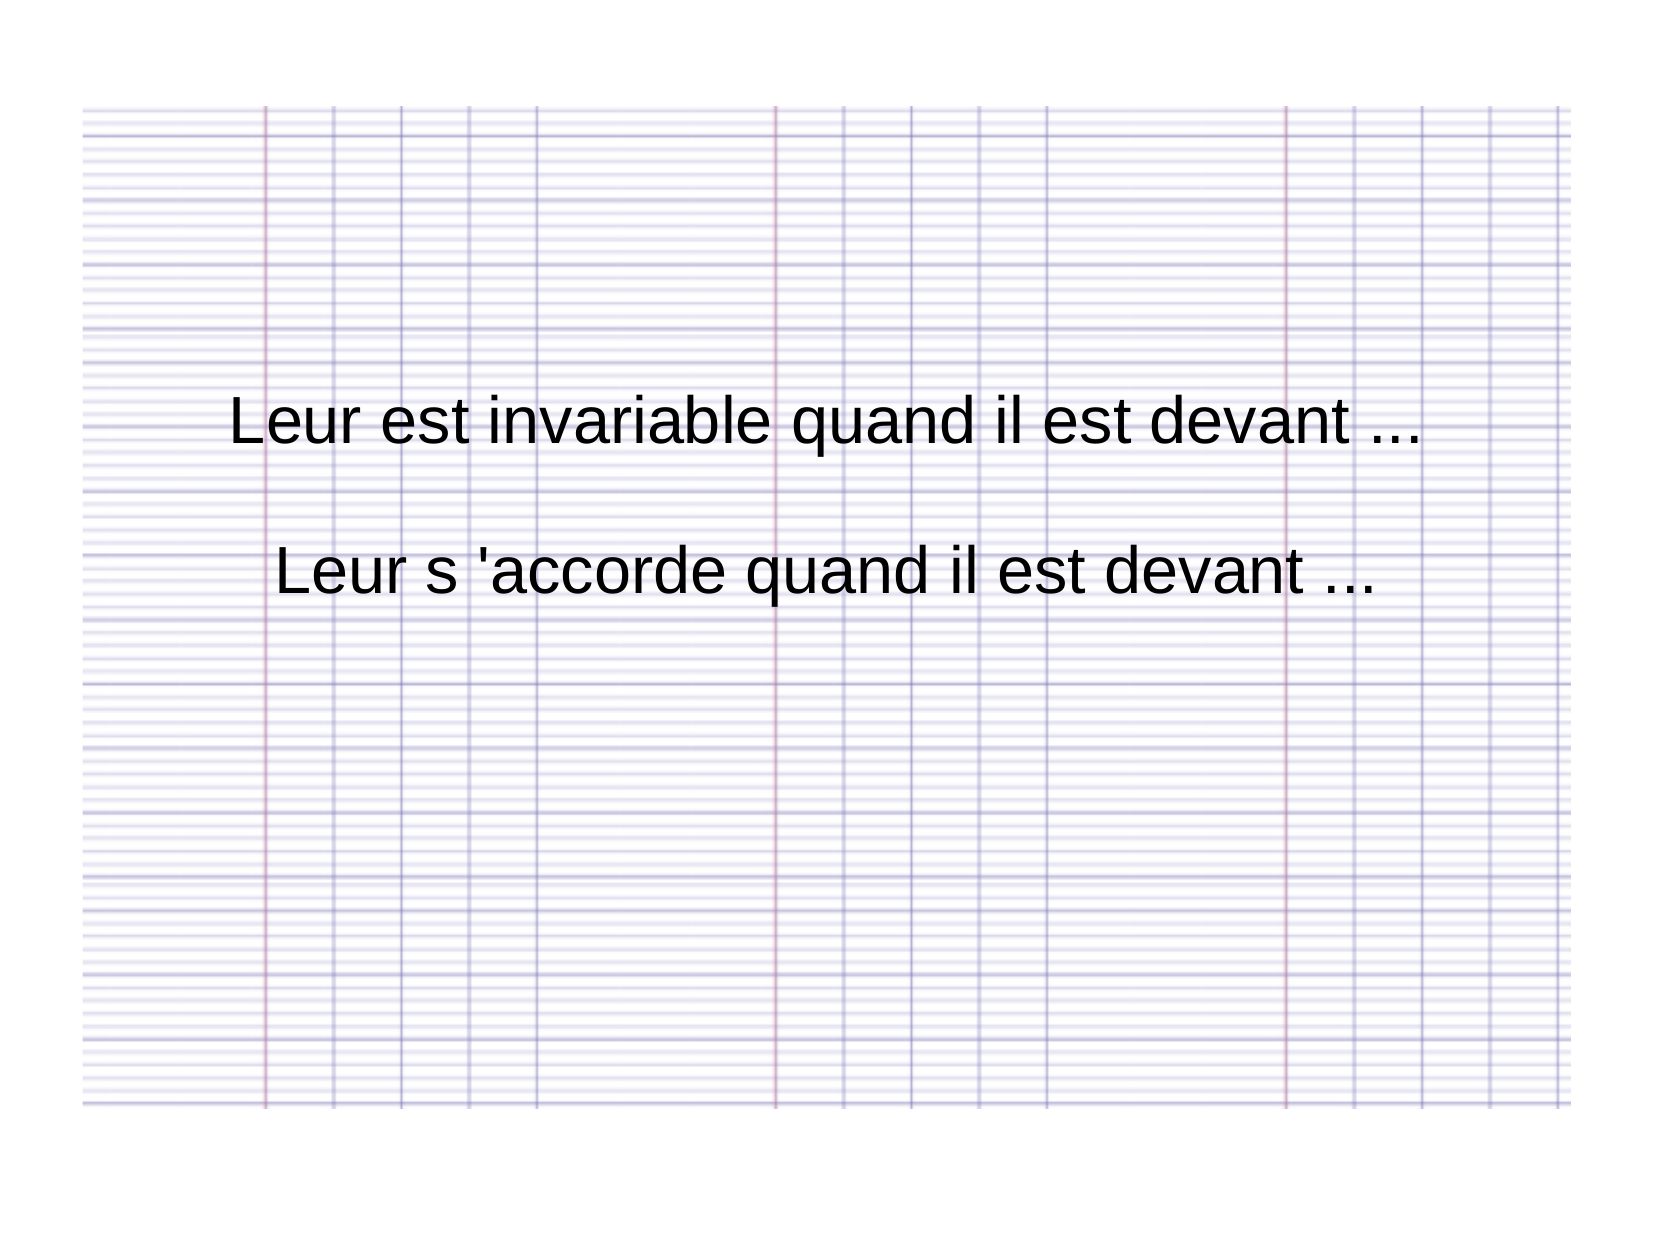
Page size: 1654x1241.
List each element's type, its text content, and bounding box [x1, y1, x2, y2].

subtitle Leur est invariable quand il est devant ... Leur s 'accorde quand il est devant ... [82, 106, 1571, 1109]
